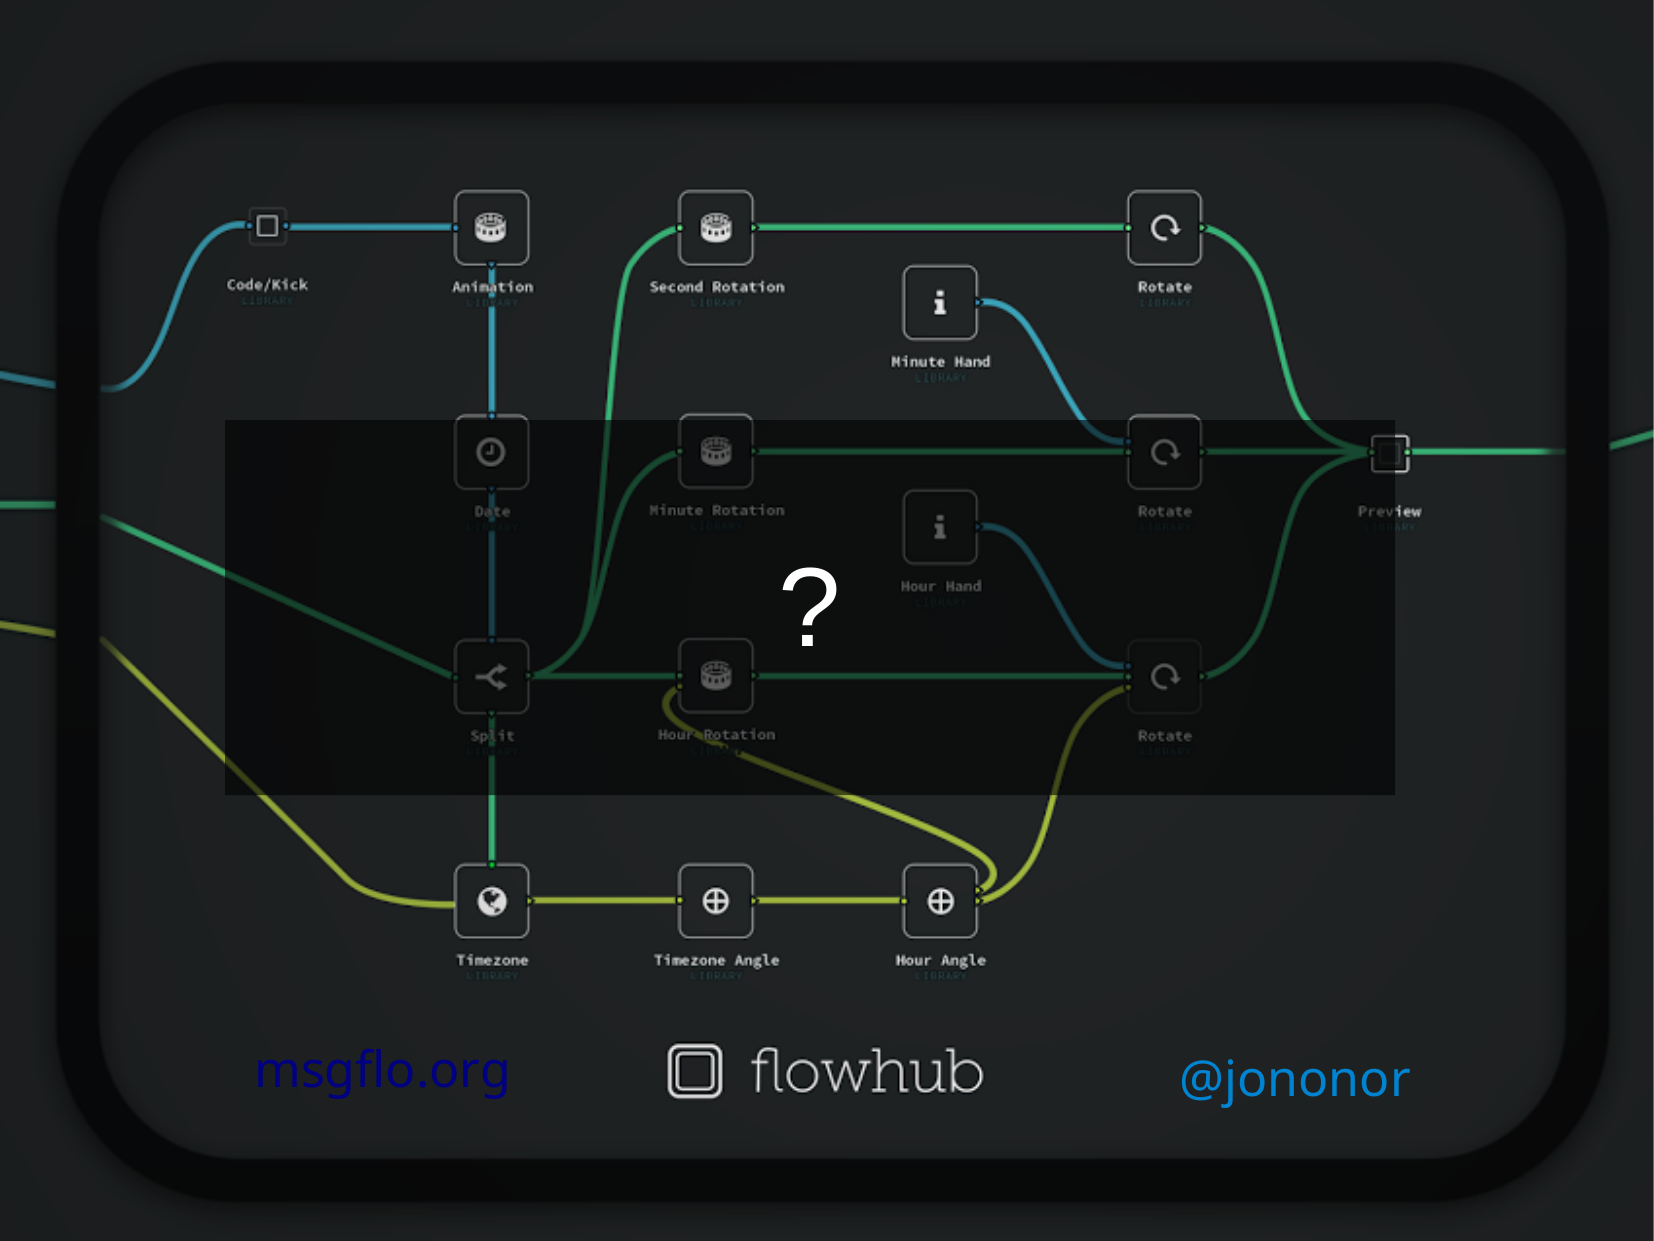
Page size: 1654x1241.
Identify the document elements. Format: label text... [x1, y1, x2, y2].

text_box msgflo.org [180, 1026, 586, 1111]
picture [0, 0, 1654, 1241]
subtitle ? [225, 420, 1396, 796]
text_box @jononor [1135, 1035, 1456, 1119]
